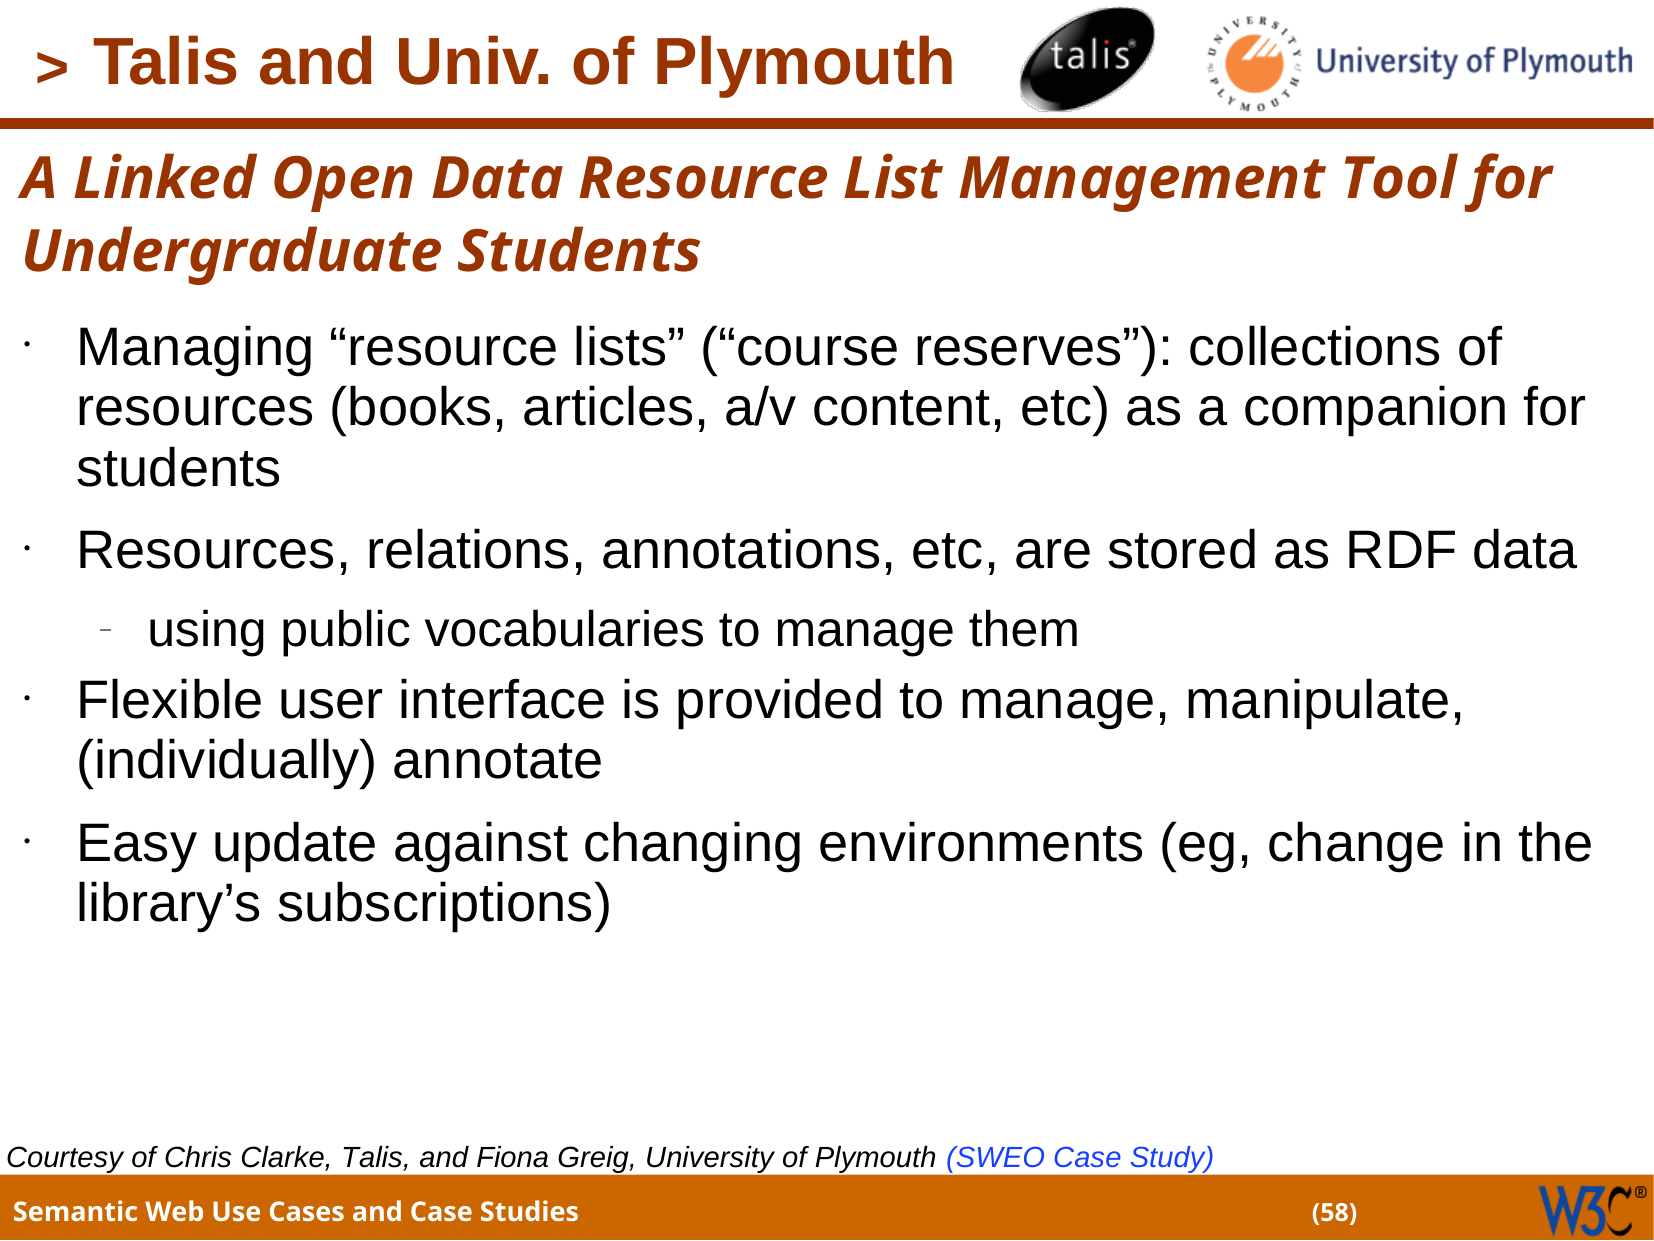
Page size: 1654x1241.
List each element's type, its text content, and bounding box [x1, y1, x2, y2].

text_box A Linked Open Data Resource List Management Tool for Undergraduate Students [21, 137, 1563, 283]
list Managing “resource lists” (“course reserves”): collections of resources (books, articles, a/v content, etc) as a companion for students Resources, relations, annotations, etc, are stored as RDF data using public vocabularies to manage them Flexible user interface is provided to manage, manipulate, (individually) annotate Easy update against changing environments (eg, change in the library’s subscriptions) [5, 312, 1601, 1092]
picture [1535, 1183, 1651, 1240]
title Talis and Univ. of Plymouth [93, 0, 1012, 124]
picture [1012, 0, 1642, 126]
text_box Courtesy of Chris Clarke, Talis, and Fiona Greig, University of Plymouth (SWEO Case Study) [5, 1139, 1216, 1173]
